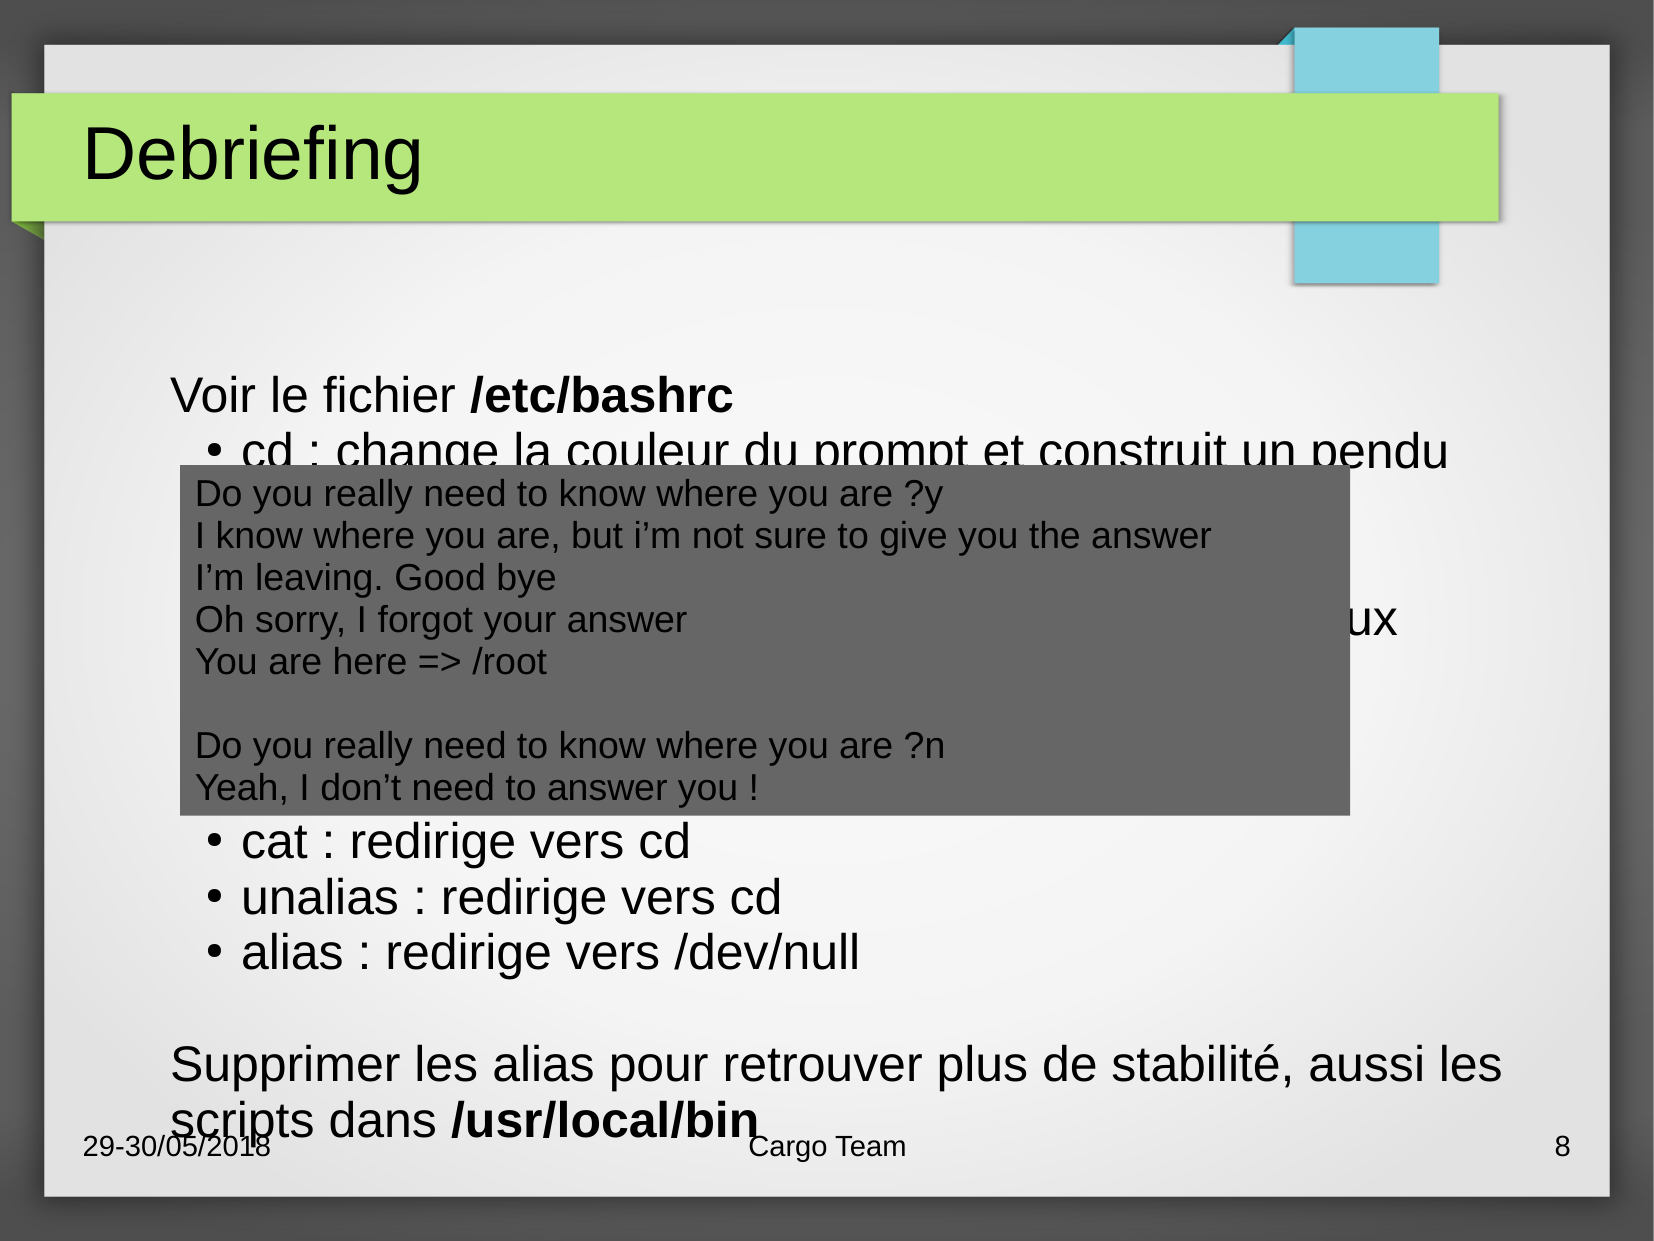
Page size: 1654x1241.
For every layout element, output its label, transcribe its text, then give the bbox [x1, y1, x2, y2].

text_box Do you really need to know where you are ?y I know where you are, but i’m not sure to give you the answer I’m leaving. Good bye Oh sorry, I forgot your answer You are here => /root Do you really need to know where you are ?n Yeah, I don’t need to answer you ! [180, 465, 1351, 762]
text_box Voir le fichier /etc/bashrc cd : change la couleur du prompt et construit un pendu qui redémarre la VM à la fin pwd : pose quelques questions env : affiche un manchot pour l’environnement Linux vi, vim : redirige vers nano nano : redirige vers emacs emacs : redirige vers VI cat : redirige vers cd unalias : redirige vers cd alias : redirige vers /dev/null Supprimer les alias pour retrouver plus de stabilité, aussi les scripts dans /usr/local/bin [120, 360, 1531, 1144]
title Debriefing [82, 94, 1264, 213]
picture [0, 0, 1654, 1241]
